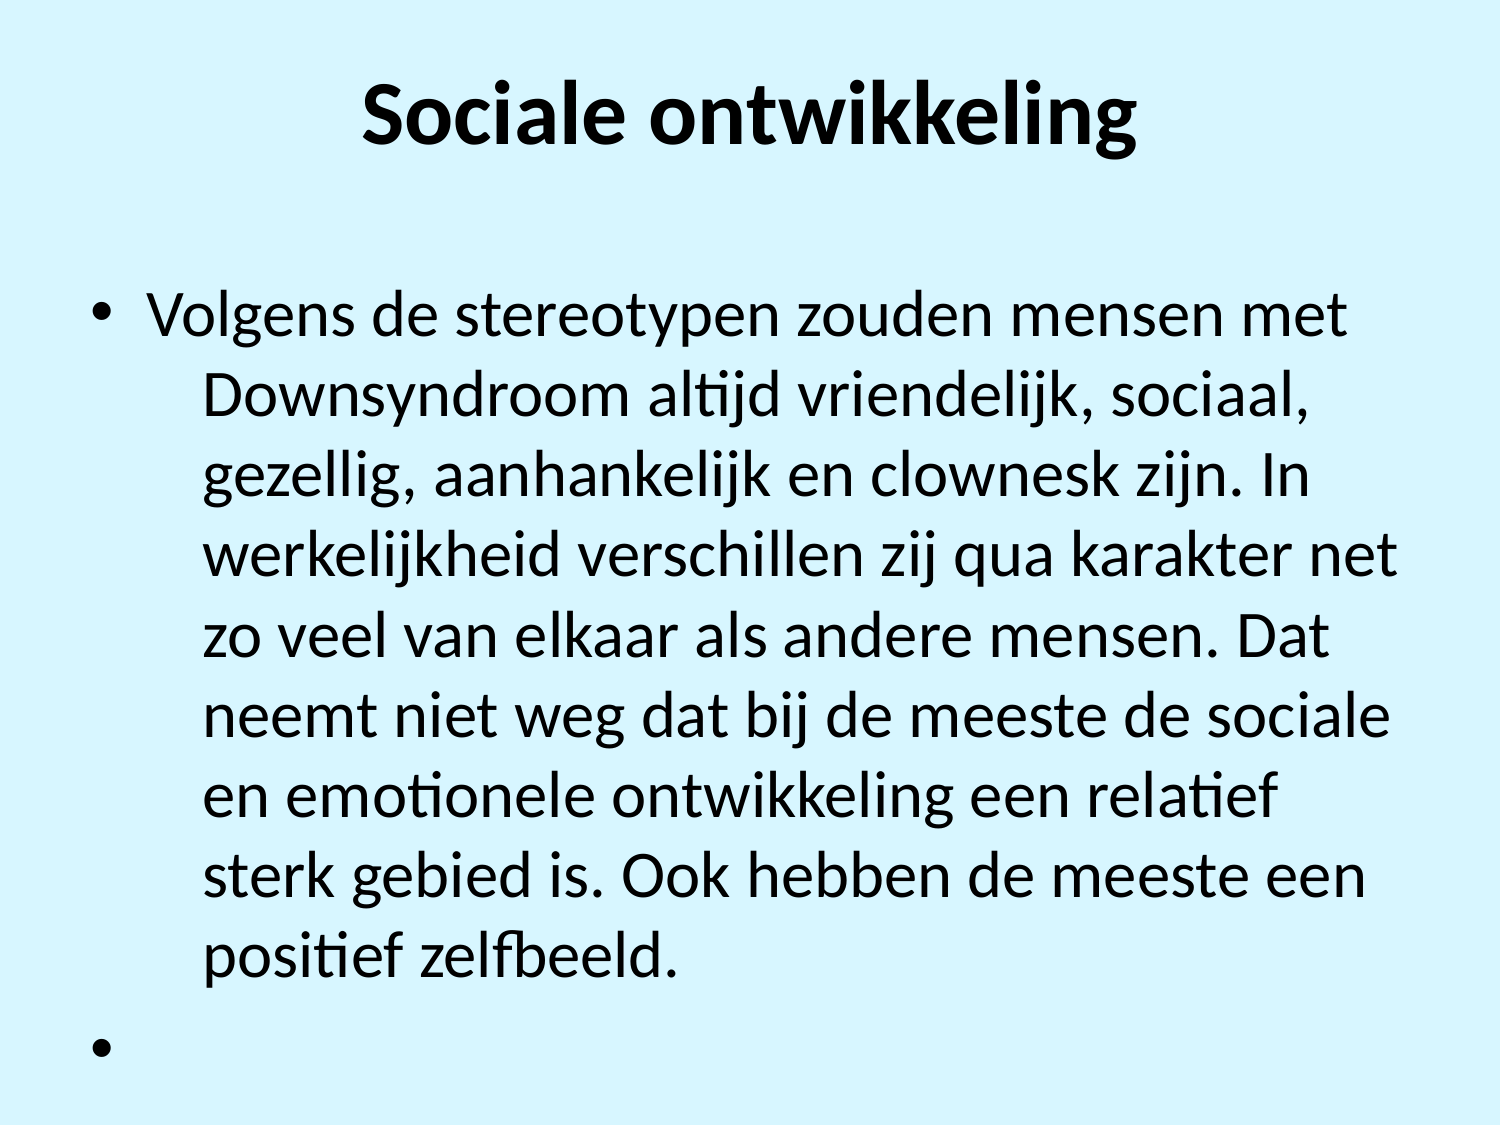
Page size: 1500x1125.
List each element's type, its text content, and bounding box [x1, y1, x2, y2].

list Volgens de stereotypen zouden mensen met Downsyndroom altijd vriendelijk, sociaal, gezellig, aanhankelijk en clownesk zijn. In werkelijkheid verschillen zij qua karakter net zo veel van elkaar als andere mensen. Dat neemt niet weg dat bij de meeste de sociale en emotionele ontwikkeling een relatief sterk gebied is. Ook hebben de meeste een positief zelfbeeld. [75, 262, 1426, 1005]
title Sociale ontwikkeling [75, 45, 1426, 233]
